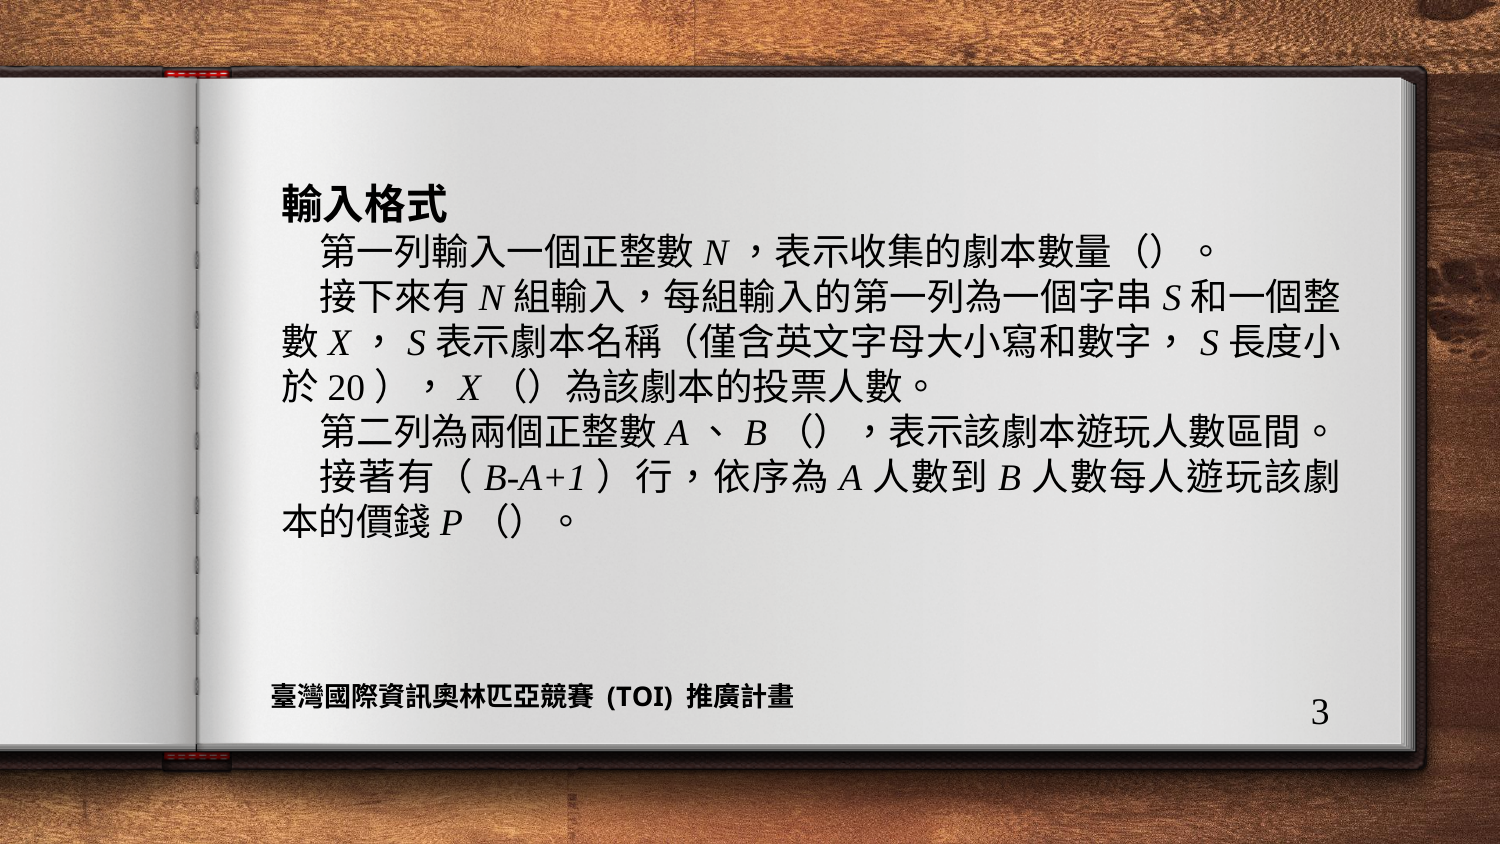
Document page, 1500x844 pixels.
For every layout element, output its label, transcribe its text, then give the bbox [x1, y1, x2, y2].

text_box 3 [1295, 672, 1386, 737]
text_box 輸入格式 第一列輸入一個正整數N，表示收集的劇本數量（）。 接下來有N組輸入，每組輸入的第一列為一個字串S和一個整數X，S表示劇本名稱（僅含英文字母大小寫和數字，S長度小於20），X（）為該劇本的投票人數。 第二列為兩個正整數A、B（），表示該劇本遊玩人數區間。 接著有（B-A+1）行，依序為A人數到B人數每人遊玩該劇本的價錢P（）。 [266, 171, 1356, 596]
